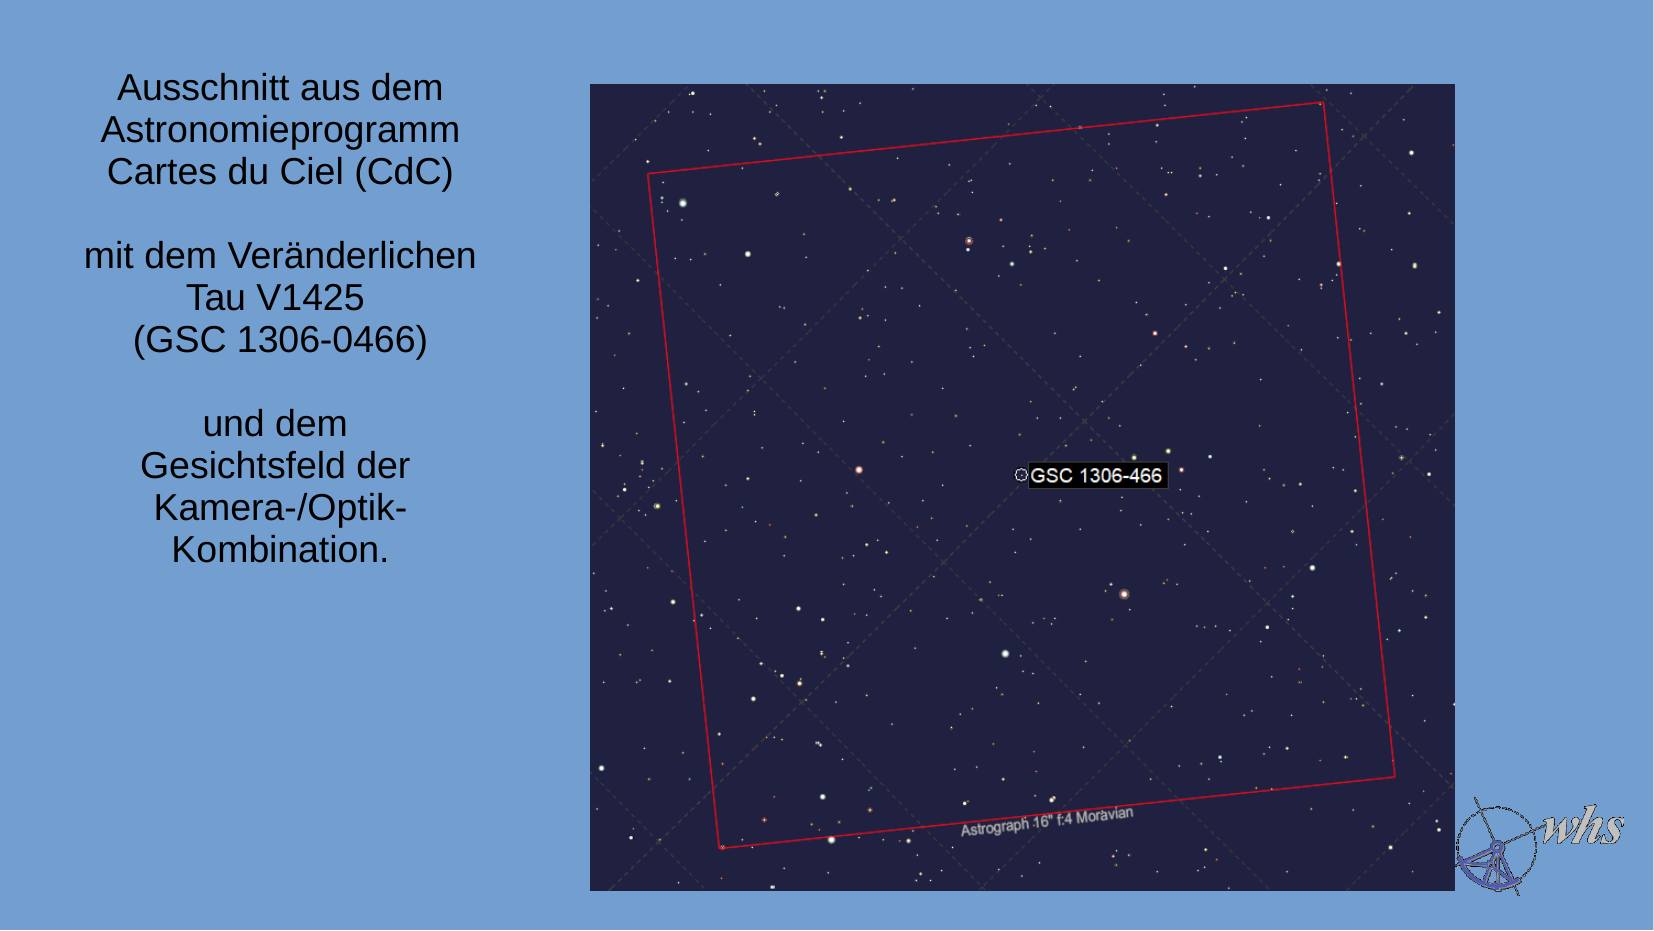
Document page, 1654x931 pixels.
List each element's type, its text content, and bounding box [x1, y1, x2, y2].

text_box Ausschnitt aus dem Astronomieprogramm Cartes du Ciel (CdC) mit dem Veränderlichen Tau V1425 (GSC 1306-0466) und dem Gesichtsfeld der Kamera-/Optik- Kombination. [29, 59, 532, 620]
picture [590, 84, 1624, 896]
